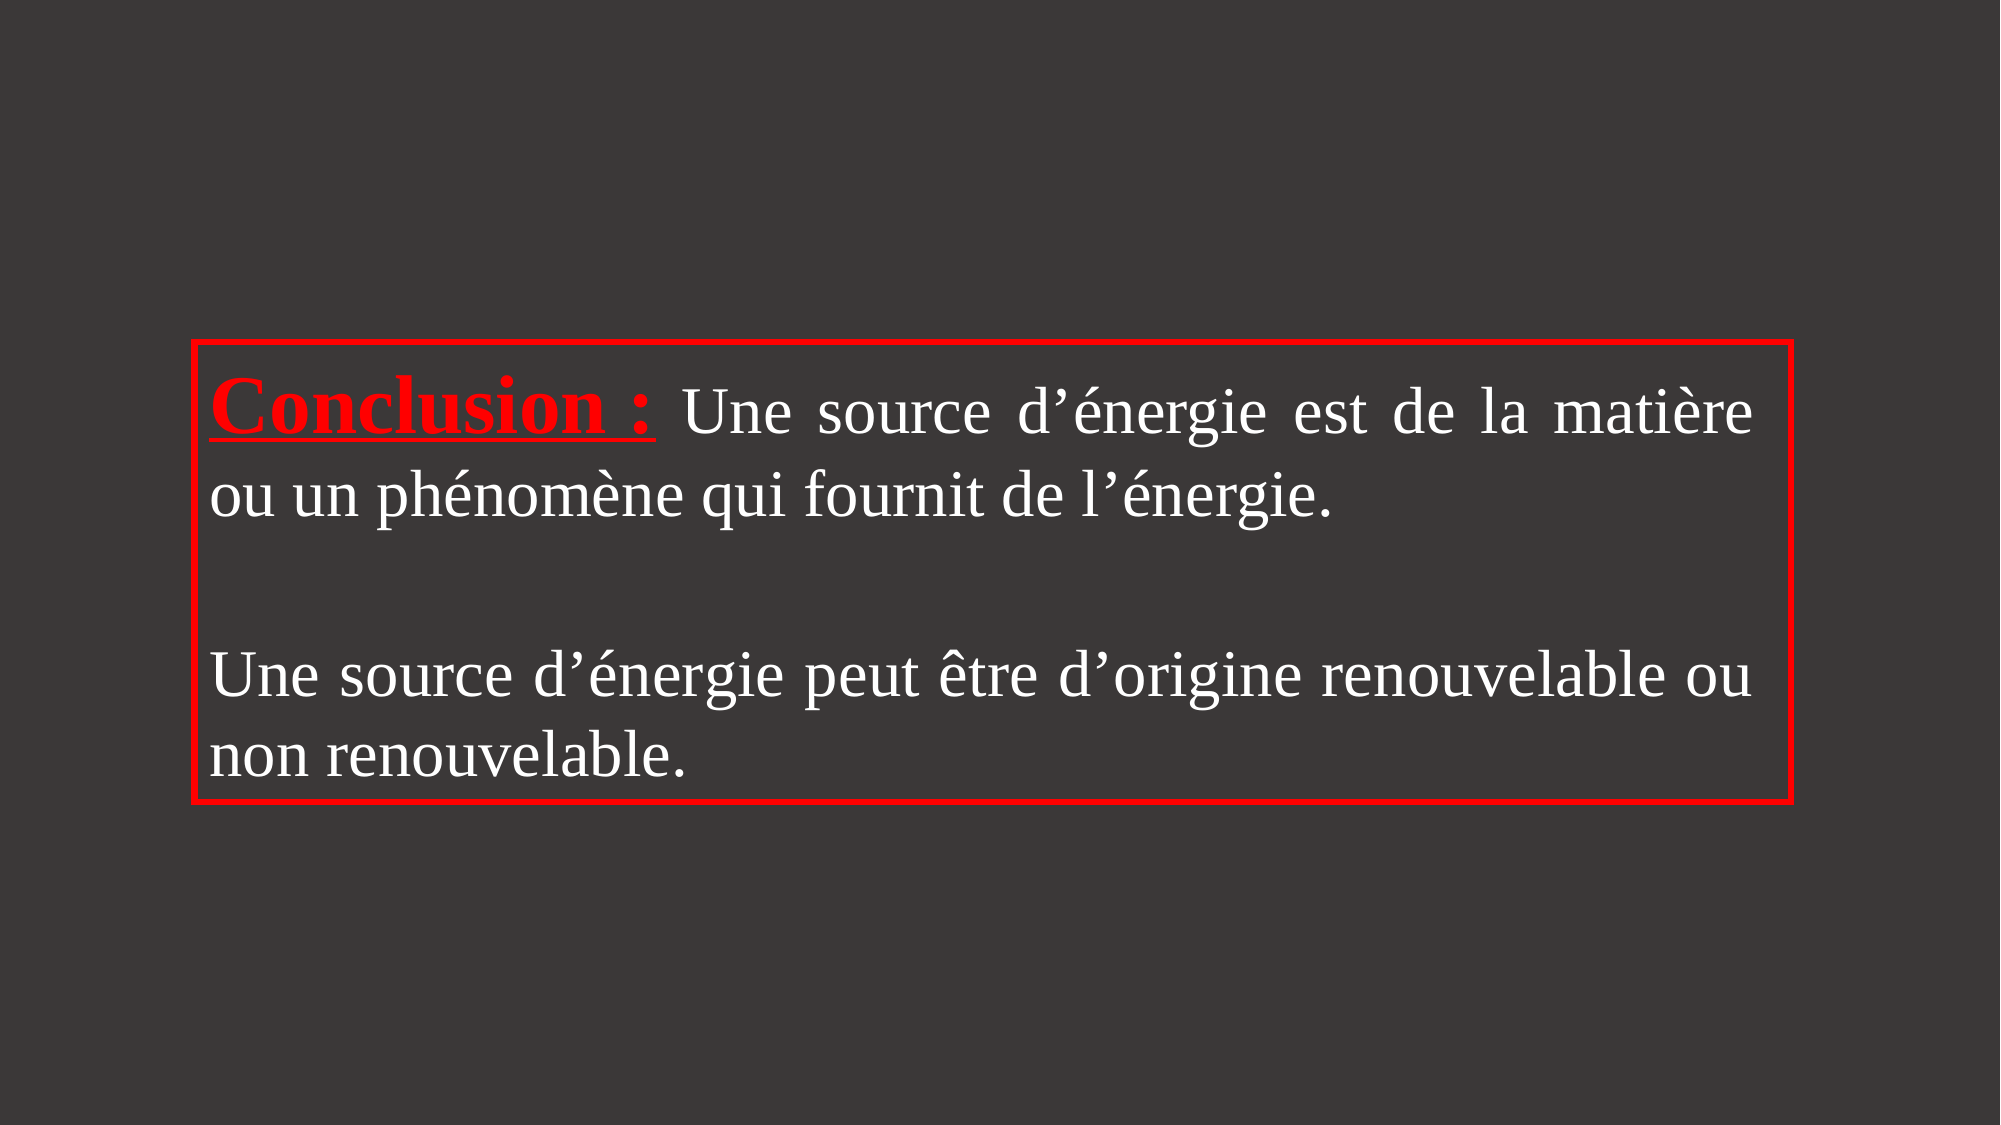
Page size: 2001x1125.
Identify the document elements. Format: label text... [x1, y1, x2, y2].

text_box Conclusion : Une source d’énergie est de la matière ou un phénomène qui fournit de l’énergie. Une source d’énergie peut être d’origine renouvelable ou non renouvelable. [194, 342, 1791, 802]
